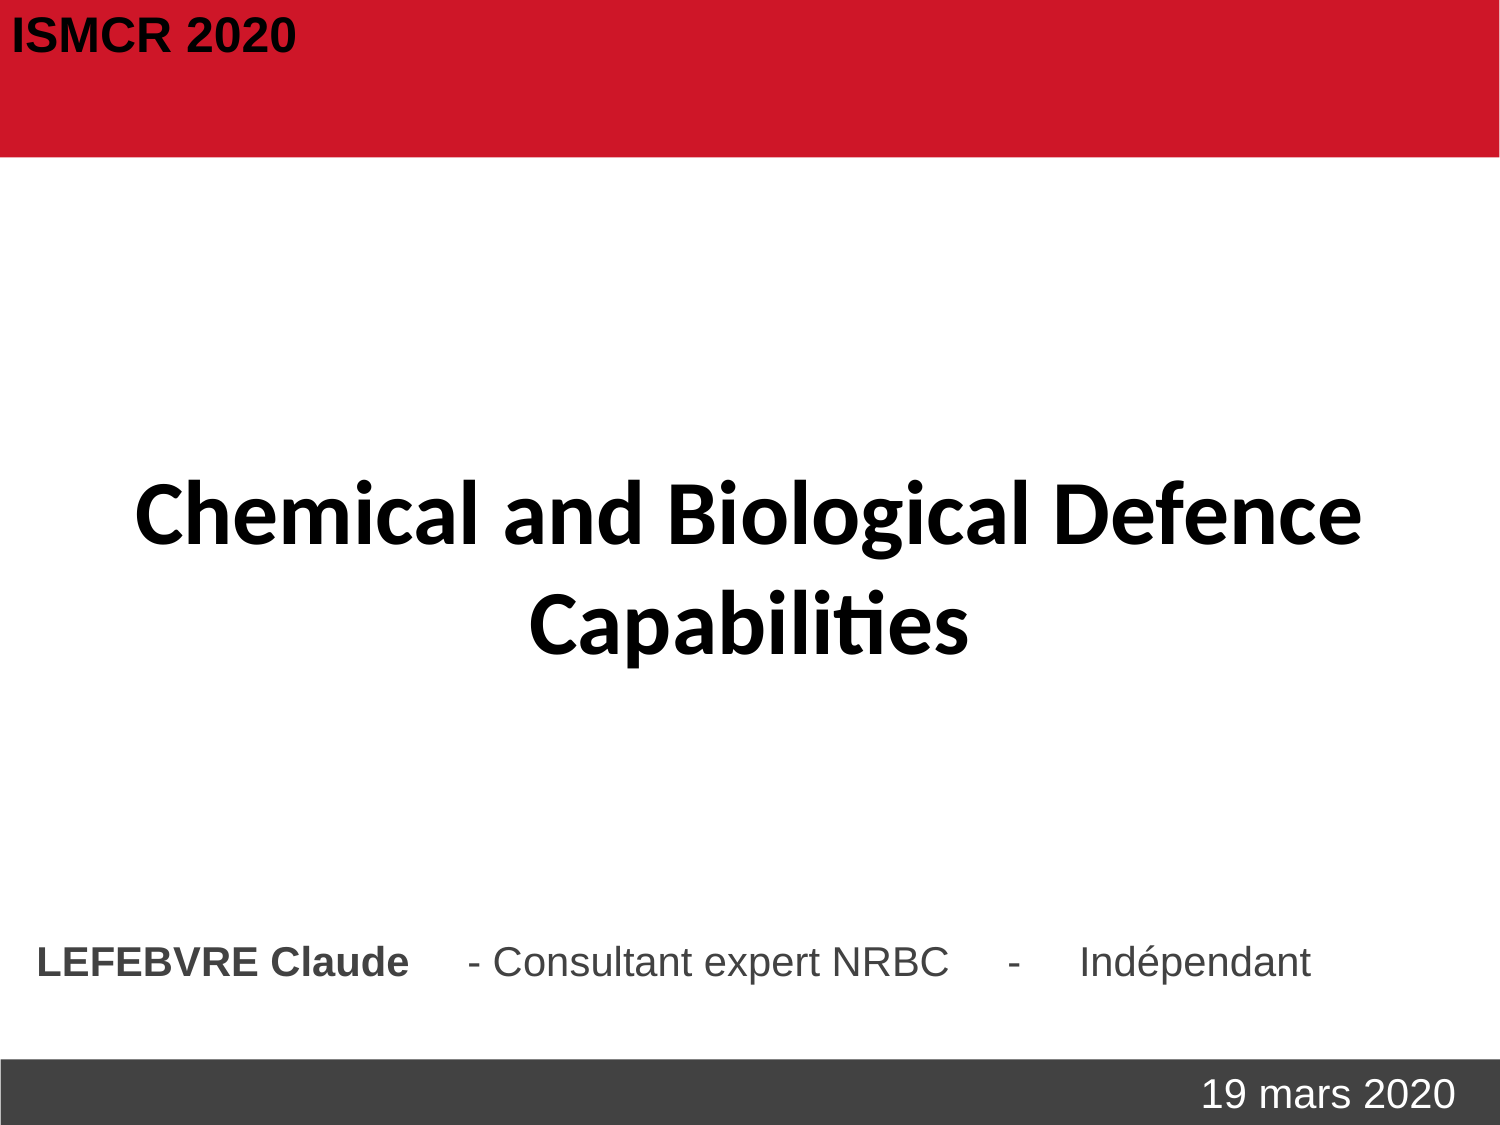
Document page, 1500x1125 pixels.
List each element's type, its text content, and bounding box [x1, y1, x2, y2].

text_box ISMCR 2020 [0, 0, 1500, 158]
text_box Chemical and Biological Defence Capabilities [120, 471, 1380, 655]
text_box [0, 1059, 1185, 1125]
text_box 19 mars 2020 [1185, 1059, 1500, 1125]
text_box LEFEBVRE Claude - Consultant expert NRBC - Indépendant [21, 927, 1473, 993]
